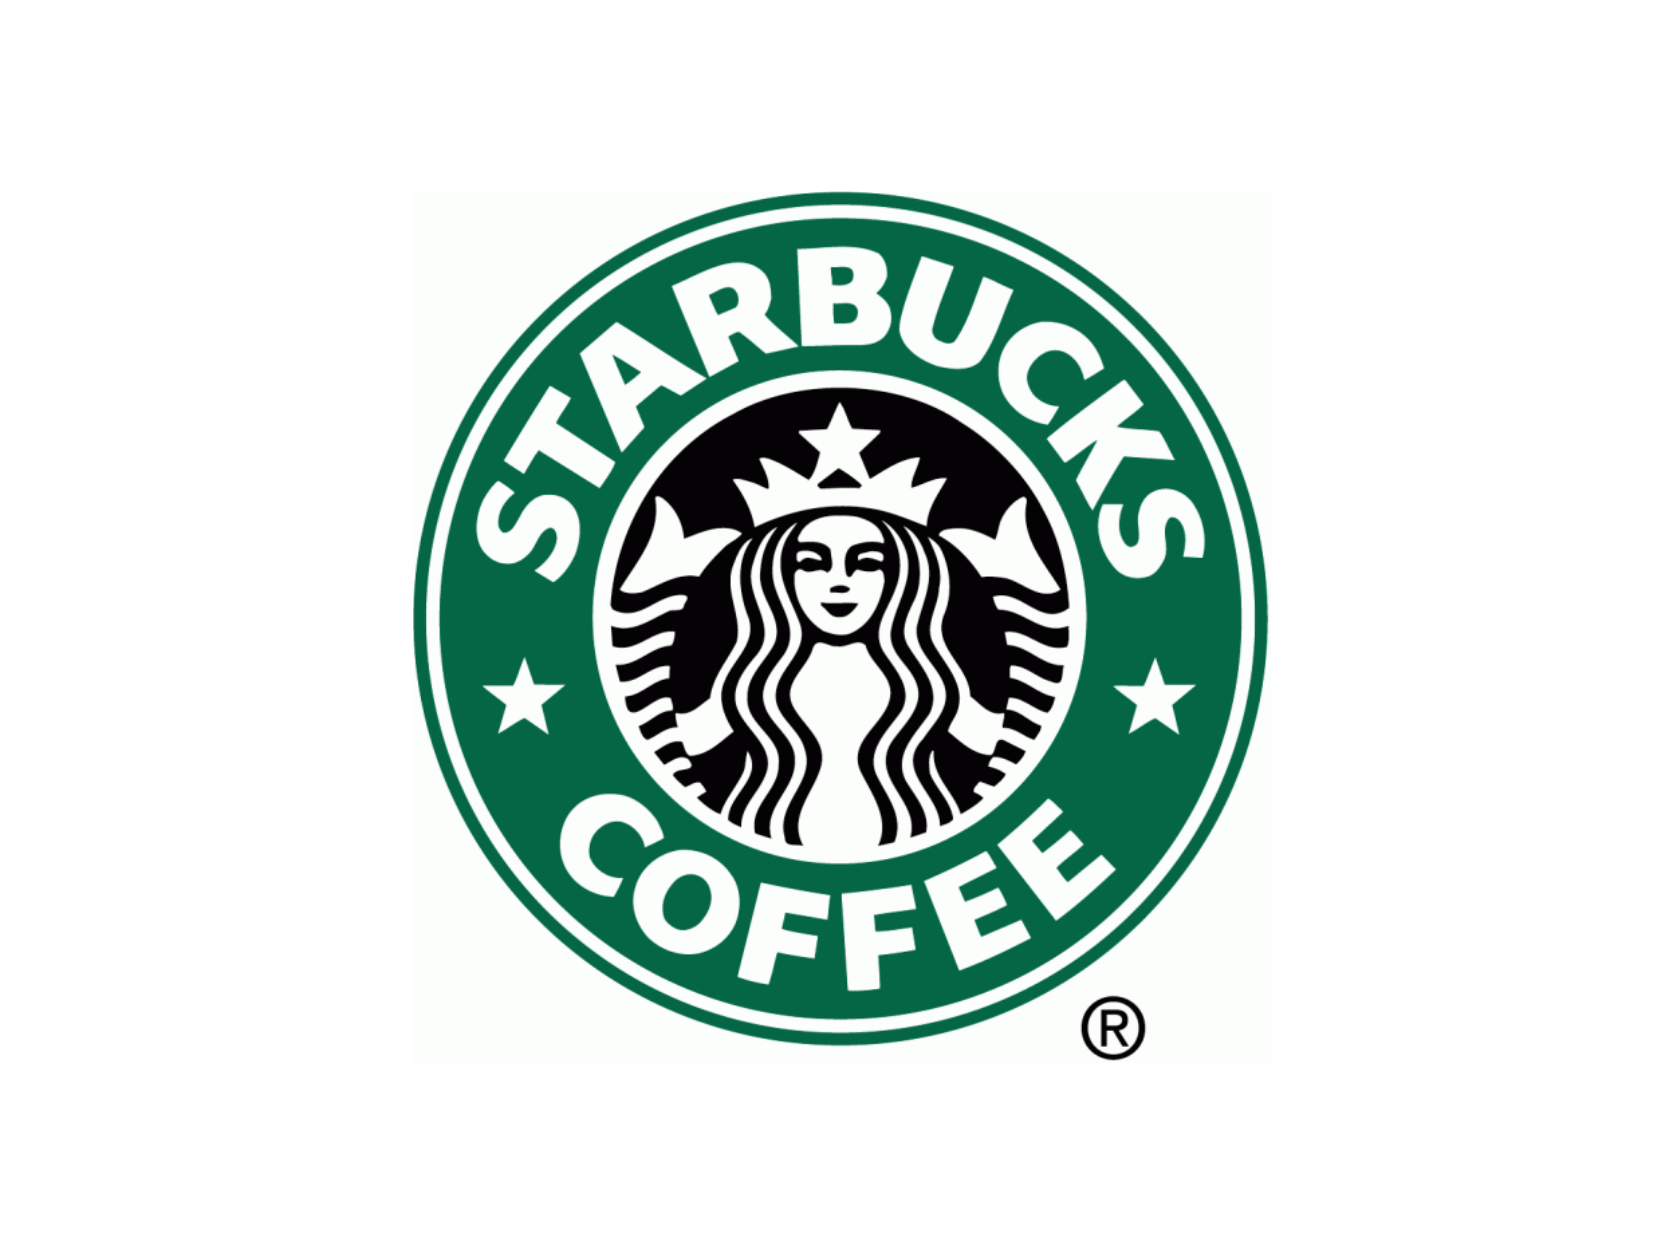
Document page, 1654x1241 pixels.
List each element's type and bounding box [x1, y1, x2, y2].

picture [413, 191, 1271, 1063]
